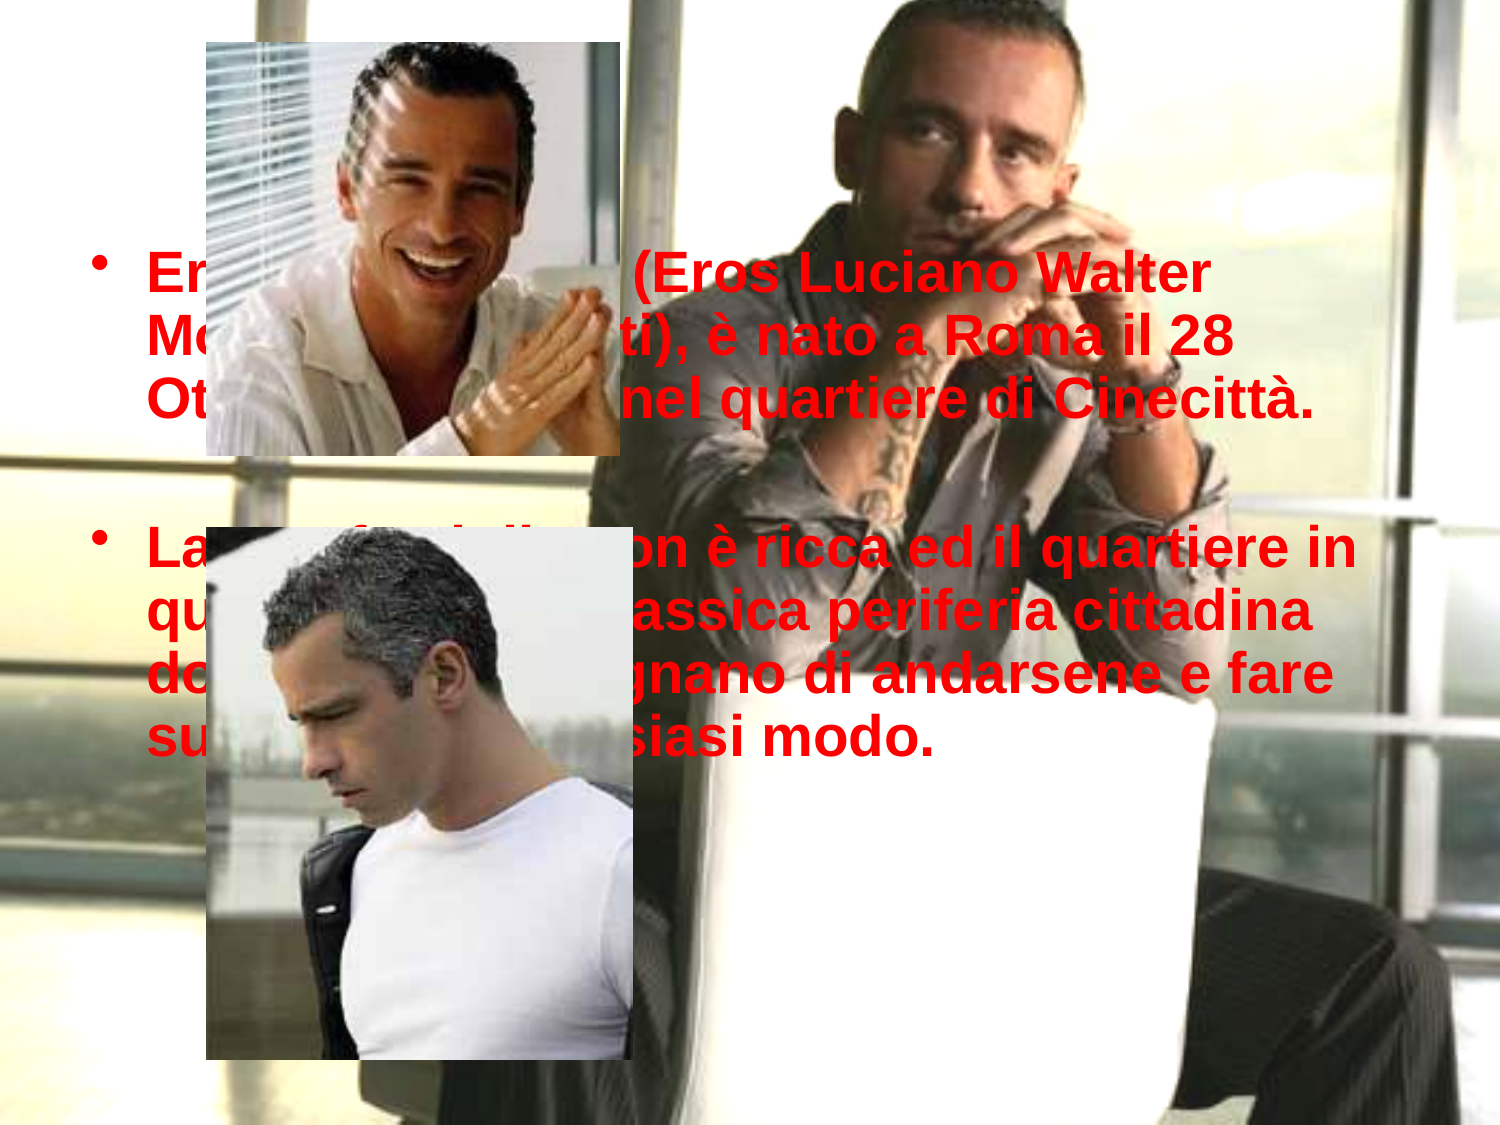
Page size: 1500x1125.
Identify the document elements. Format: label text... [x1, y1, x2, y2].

list Eros Ramazzotti (Eros Luciano Walter Molina Ramazzotti), è nato a Roma il 28 Ottobre del 1963 nel quartiere di Cinecittà. La sua famiglia non è ricca ed il quartiere in quegli anni è la classica periferia cittadina dove i ragazzi sognano di andarsene e fare successo in qualsiasi modo. [75, 78, 1425, 1005]
picture [0, 0, 1500, 1125]
